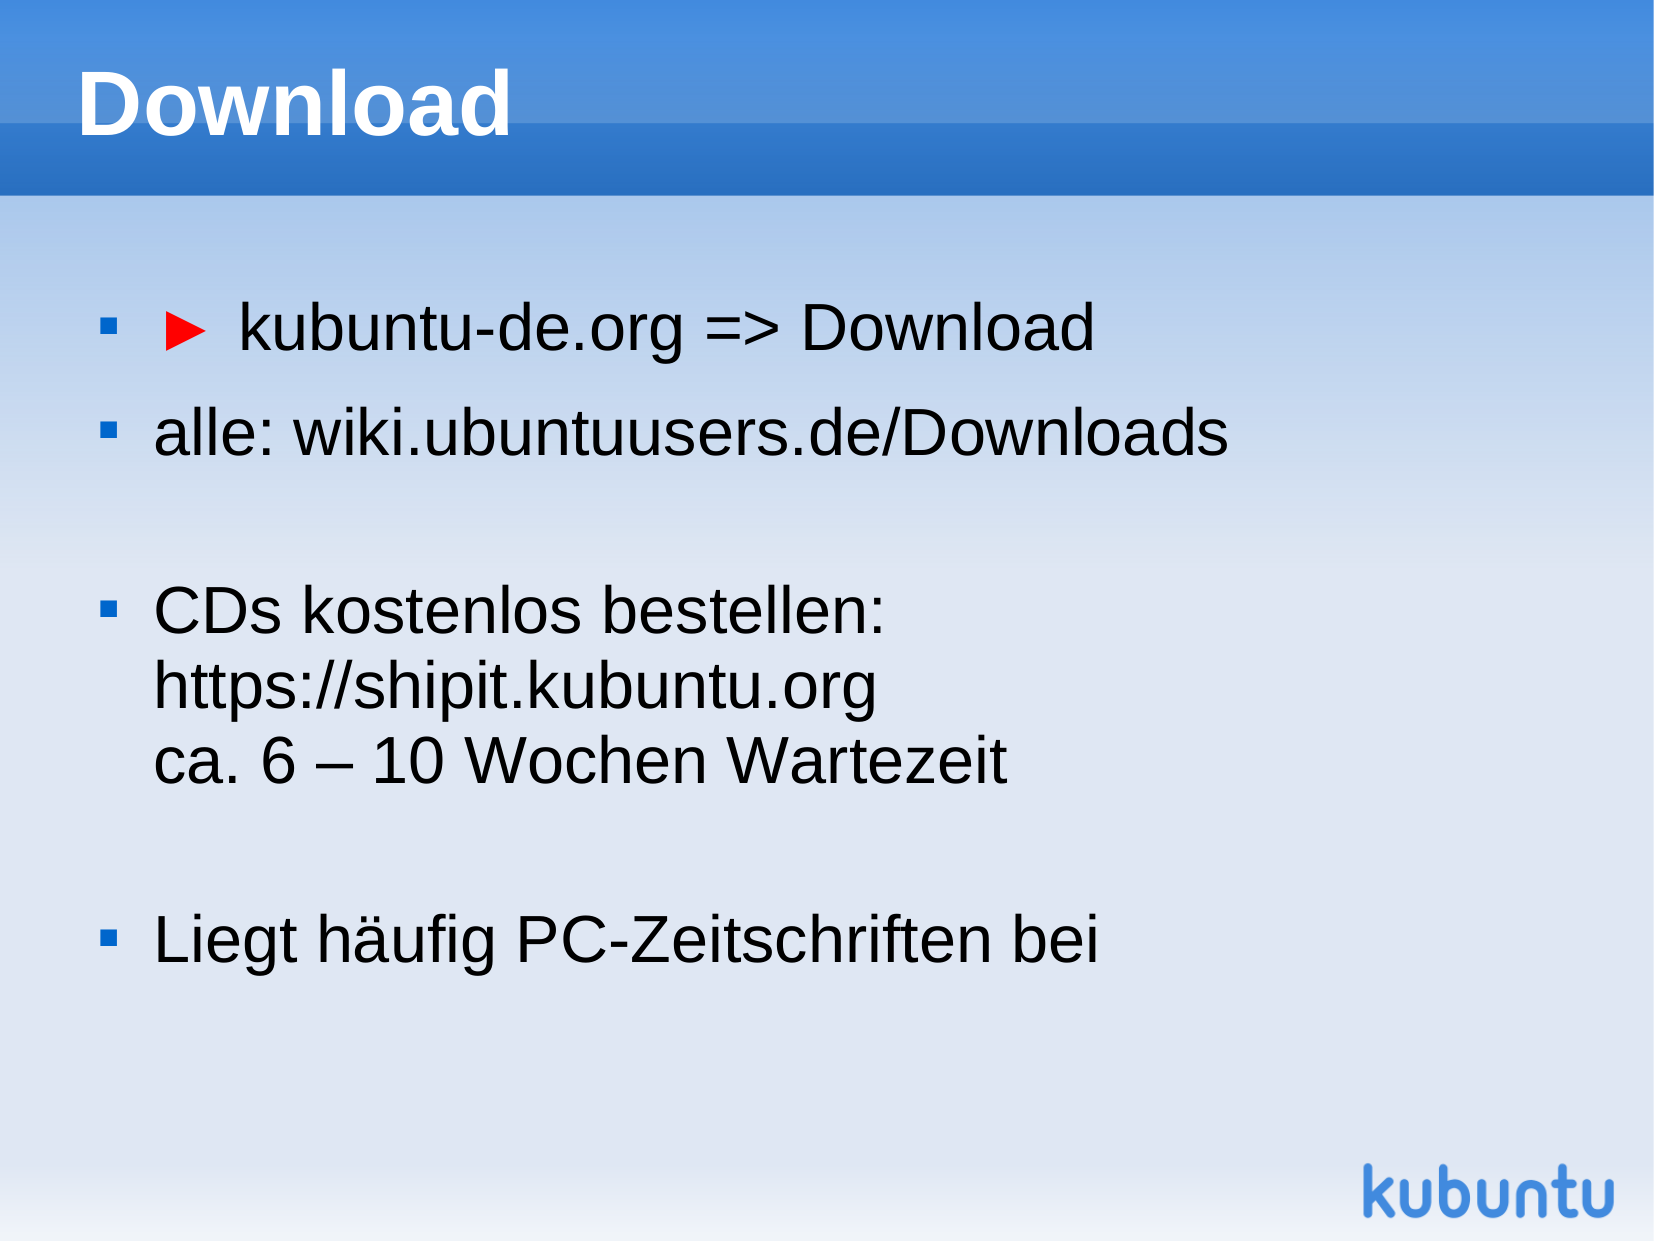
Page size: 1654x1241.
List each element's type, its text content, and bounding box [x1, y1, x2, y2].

picture [0, 0, 1654, 1241]
list ► kubuntu-de.org => Download alle: wiki.ubuntuusers.de/Downloads CDs kostenlos bestellen: https://shipit.kubuntu.org ca. 6 – 10 Wochen Wartezeit Liegt häufig PC-Zeitschriften bei [82, 290, 1571, 1094]
title Download [76, 0, 1565, 208]
